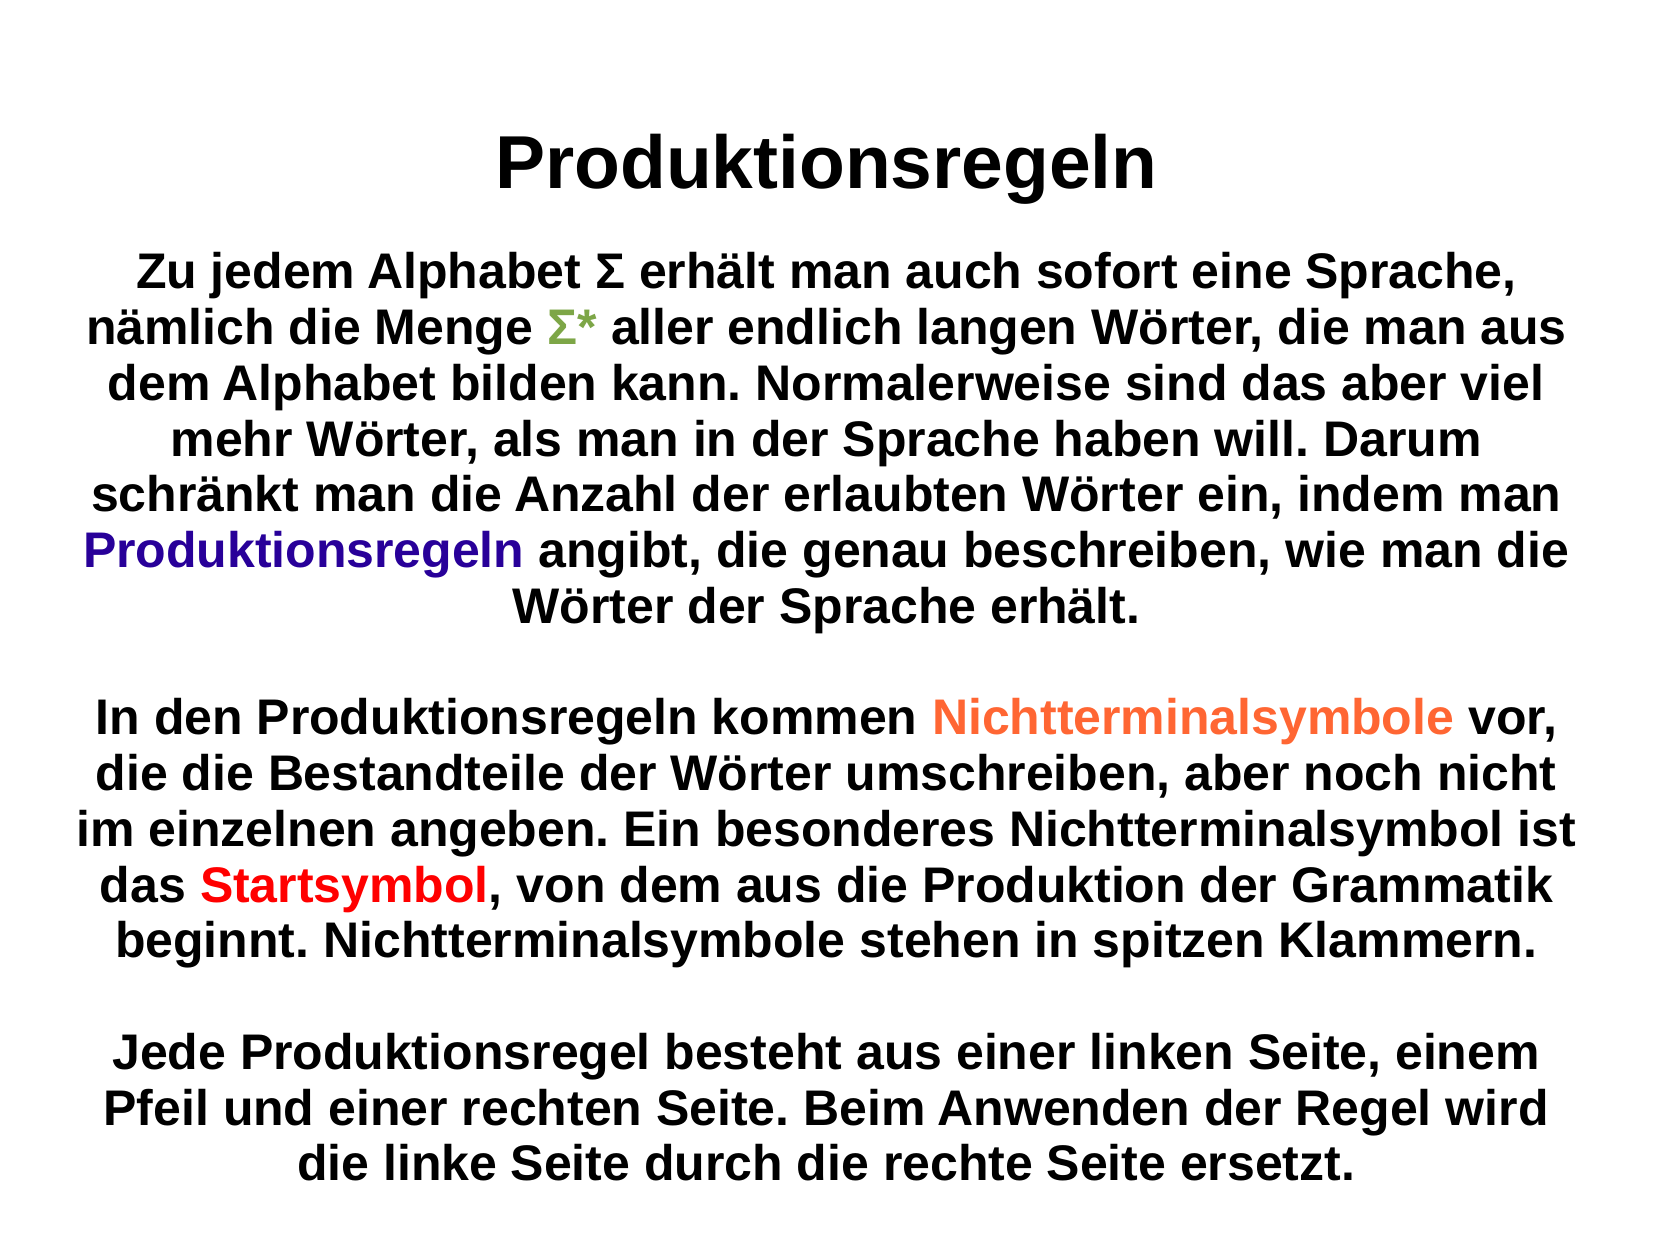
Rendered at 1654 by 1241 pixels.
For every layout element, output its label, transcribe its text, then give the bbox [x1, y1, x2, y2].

title Produktionsregeln [88, 118, 1565, 207]
text_box Zu jedem Alphabet Σ erhält man auch sofort eine Sprache, nämlich die Menge Σ* aller endlich langen Wörter, die man aus dem Alphabet bilden kann. Normalerweise sind das aber viel mehr Wörter, als man in der Sprache haben will. Darum schränkt man die Anzahl der erlaubten Wörter ein, indem man Produktionsregeln angibt, die genau beschreiben, wie man die Wörter der Sprache erhält. In den Produktionsregeln kommen Nichtterminalsymbole vor, die die Bestandteile der Wörter umschreiben, aber noch nicht im einzelnen angeben. Ein besonderes Nichtterminalsymbol ist das Startsymbol, von dem aus die Produktion der Grammatik beginnt. Nichtterminalsymbole stehen in spitzen Klammern. Jede Produktionsregel besteht aus einer linken Seite, einem Pfeil und einer rechten Seite. Beim Anwenden der Regel wird die linke Seite durch die rechte Seite ersetzt. [59, 236, 1595, 1220]
chart [776, 593, 895, 653]
